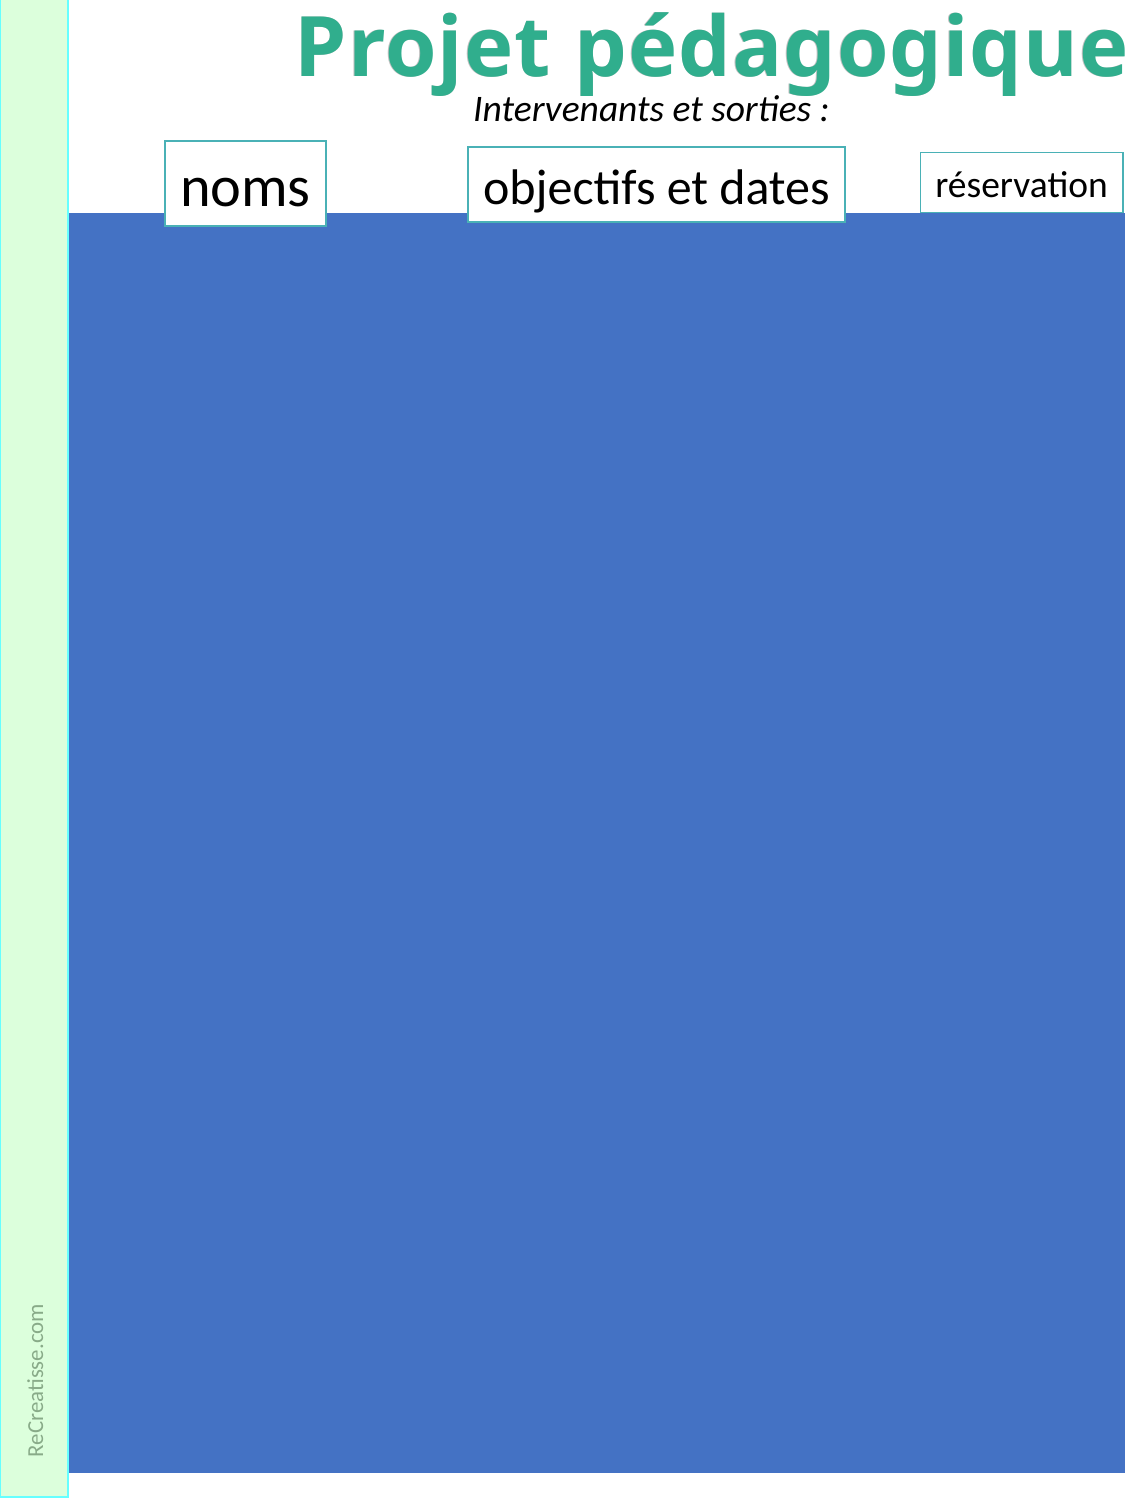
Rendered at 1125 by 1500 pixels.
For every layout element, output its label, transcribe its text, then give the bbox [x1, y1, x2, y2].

table_header [917, 213, 1125, 371]
table_cell [68, 1000, 421, 1158]
text_box réservation [920, 201, 1123, 213]
table_cell [421, 1315, 917, 1473]
table_cell [917, 1000, 1125, 1158]
text_box objectifs et dates [468, 201, 845, 222]
table_cell [68, 843, 421, 1000]
table_cell [421, 371, 917, 528]
table_cell [68, 686, 421, 843]
table_cell [68, 528, 421, 686]
table_cell [917, 528, 1125, 686]
table_cell [421, 1000, 917, 1158]
table_cell [421, 686, 917, 843]
text_box [0, 0, 68, 1497]
text_box noms [165, 141, 326, 226]
table_cell [917, 843, 1125, 1000]
table_cell [917, 371, 1125, 528]
table_cell [68, 371, 421, 528]
table_header [421, 213, 917, 371]
table_cell [421, 528, 917, 686]
table_cell [68, 1158, 421, 1315]
table_cell [68, 1315, 421, 1473]
table_cell [421, 843, 917, 1000]
table_header [68, 213, 421, 371]
table_cell [421, 1158, 917, 1315]
table_cell [917, 1158, 1125, 1315]
text_box Projet pédagogique [280, 0, 1125, 201]
table_cell [917, 1315, 1125, 1473]
table_cell [917, 686, 1125, 843]
